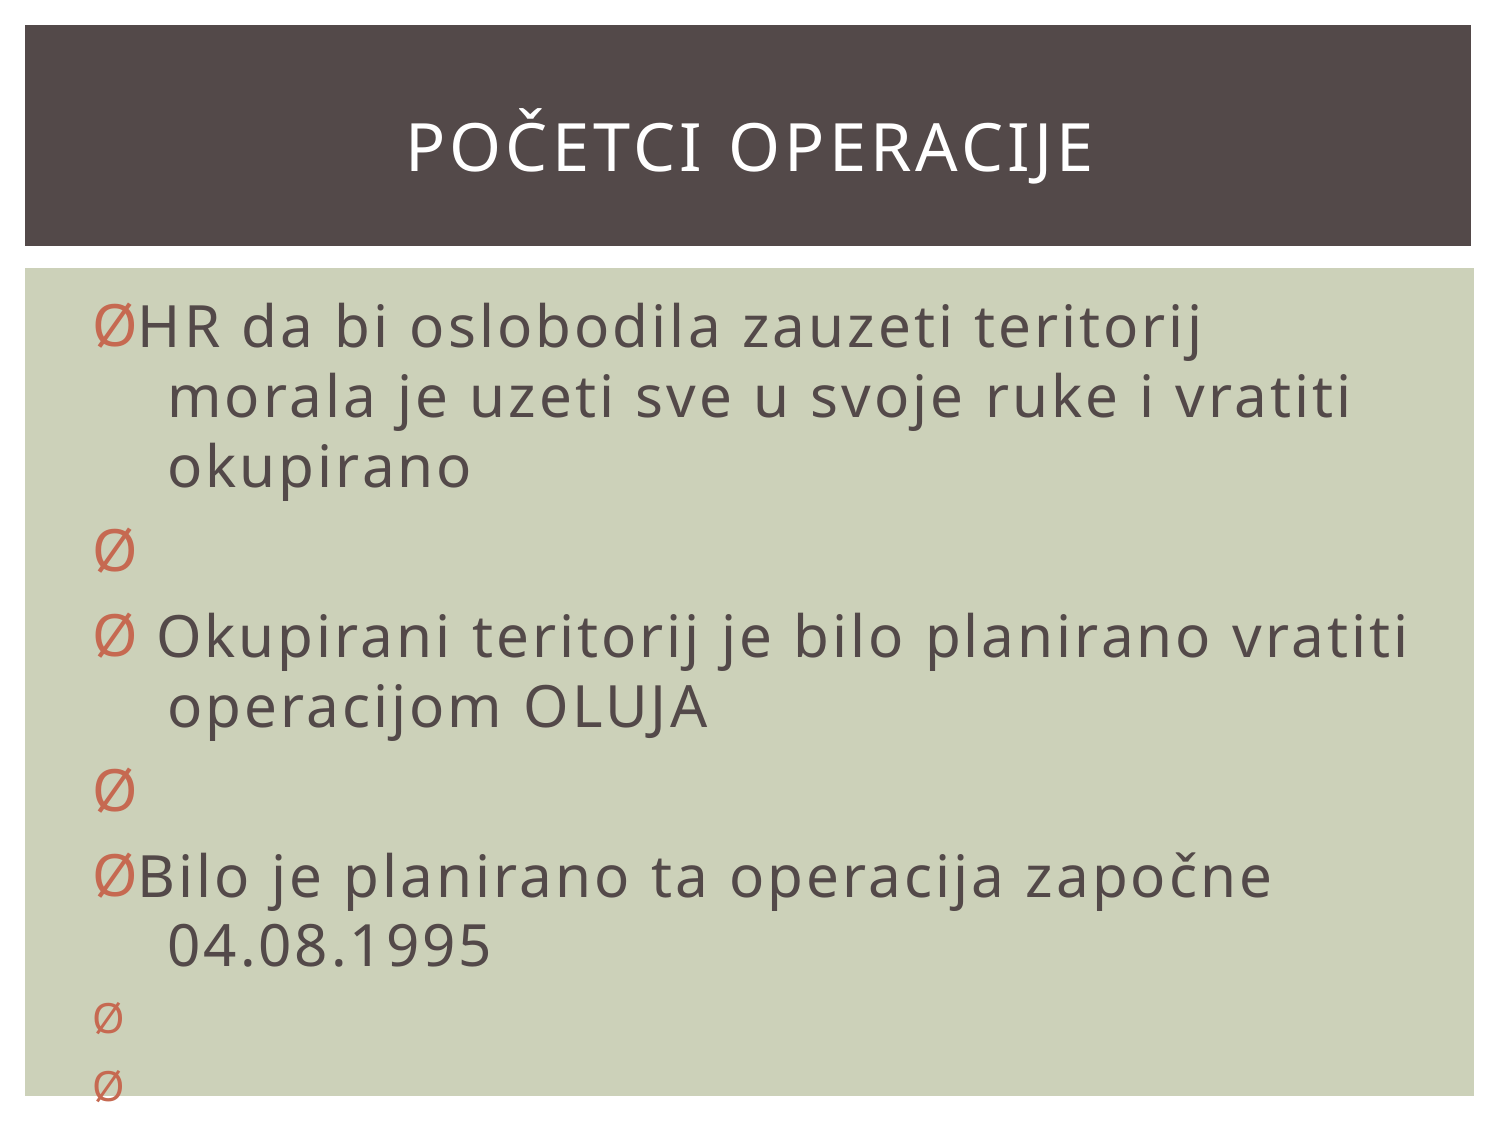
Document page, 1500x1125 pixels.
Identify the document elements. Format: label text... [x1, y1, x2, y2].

title POČETCI OPERACIJE [62, 58, 1438, 232]
list HR da bi oslobodila zauzeti teritorij morala je uzeti sve u svoje ruke i vratiti okupirano Okupirani teritorij je bilo planirano vratiti operacijom OLUJA Bilo je planirano ta operacija započne 04.08.1995 [62, 281, 1442, 1006]
